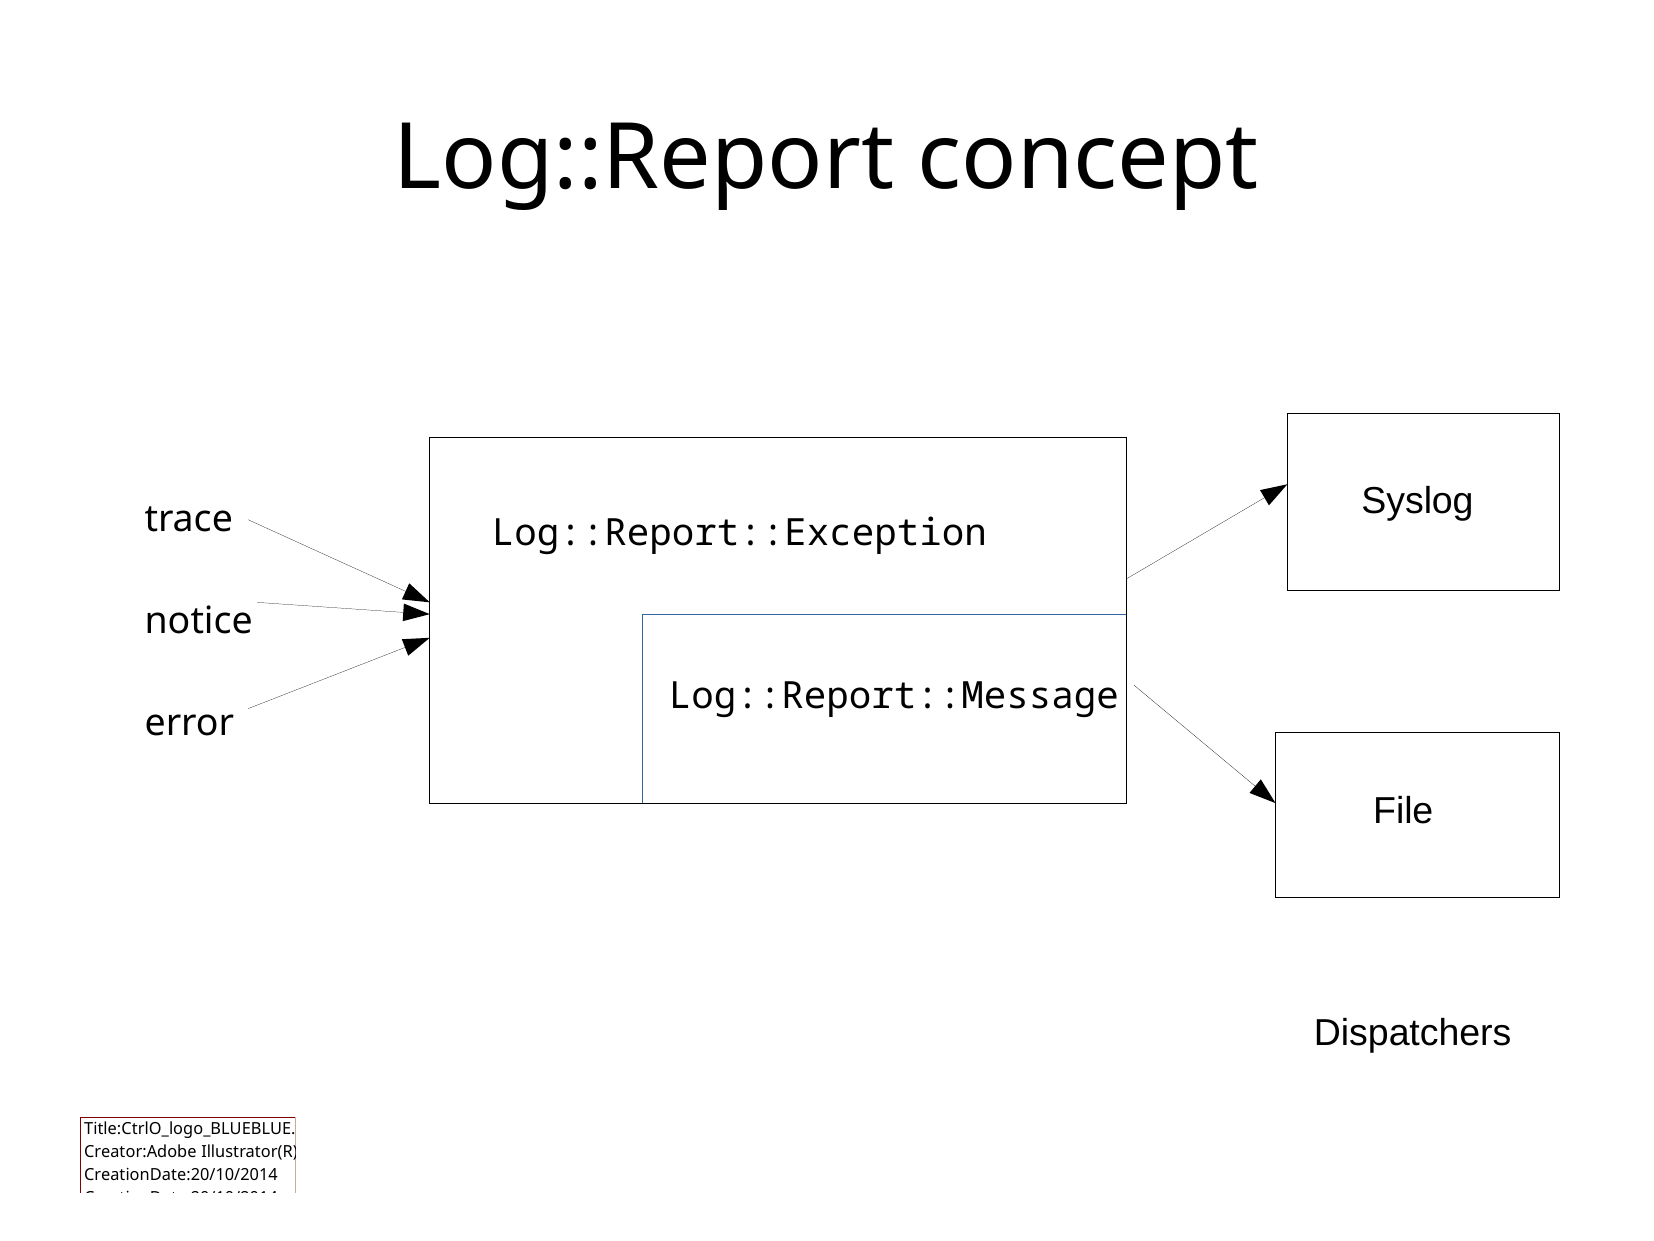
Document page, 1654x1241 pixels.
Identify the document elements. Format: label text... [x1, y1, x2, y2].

text_box trace notice error [129, 484, 257, 736]
text_box Dispatchers [1299, 1003, 1527, 1061]
title Log::Report concept [82, 49, 1571, 257]
text_box Log::Report::Message [654, 661, 1134, 719]
text_box Syslog [1346, 472, 1489, 530]
text_box Log::Report::Exception [477, 497, 1002, 556]
text_box File [1358, 781, 1449, 839]
